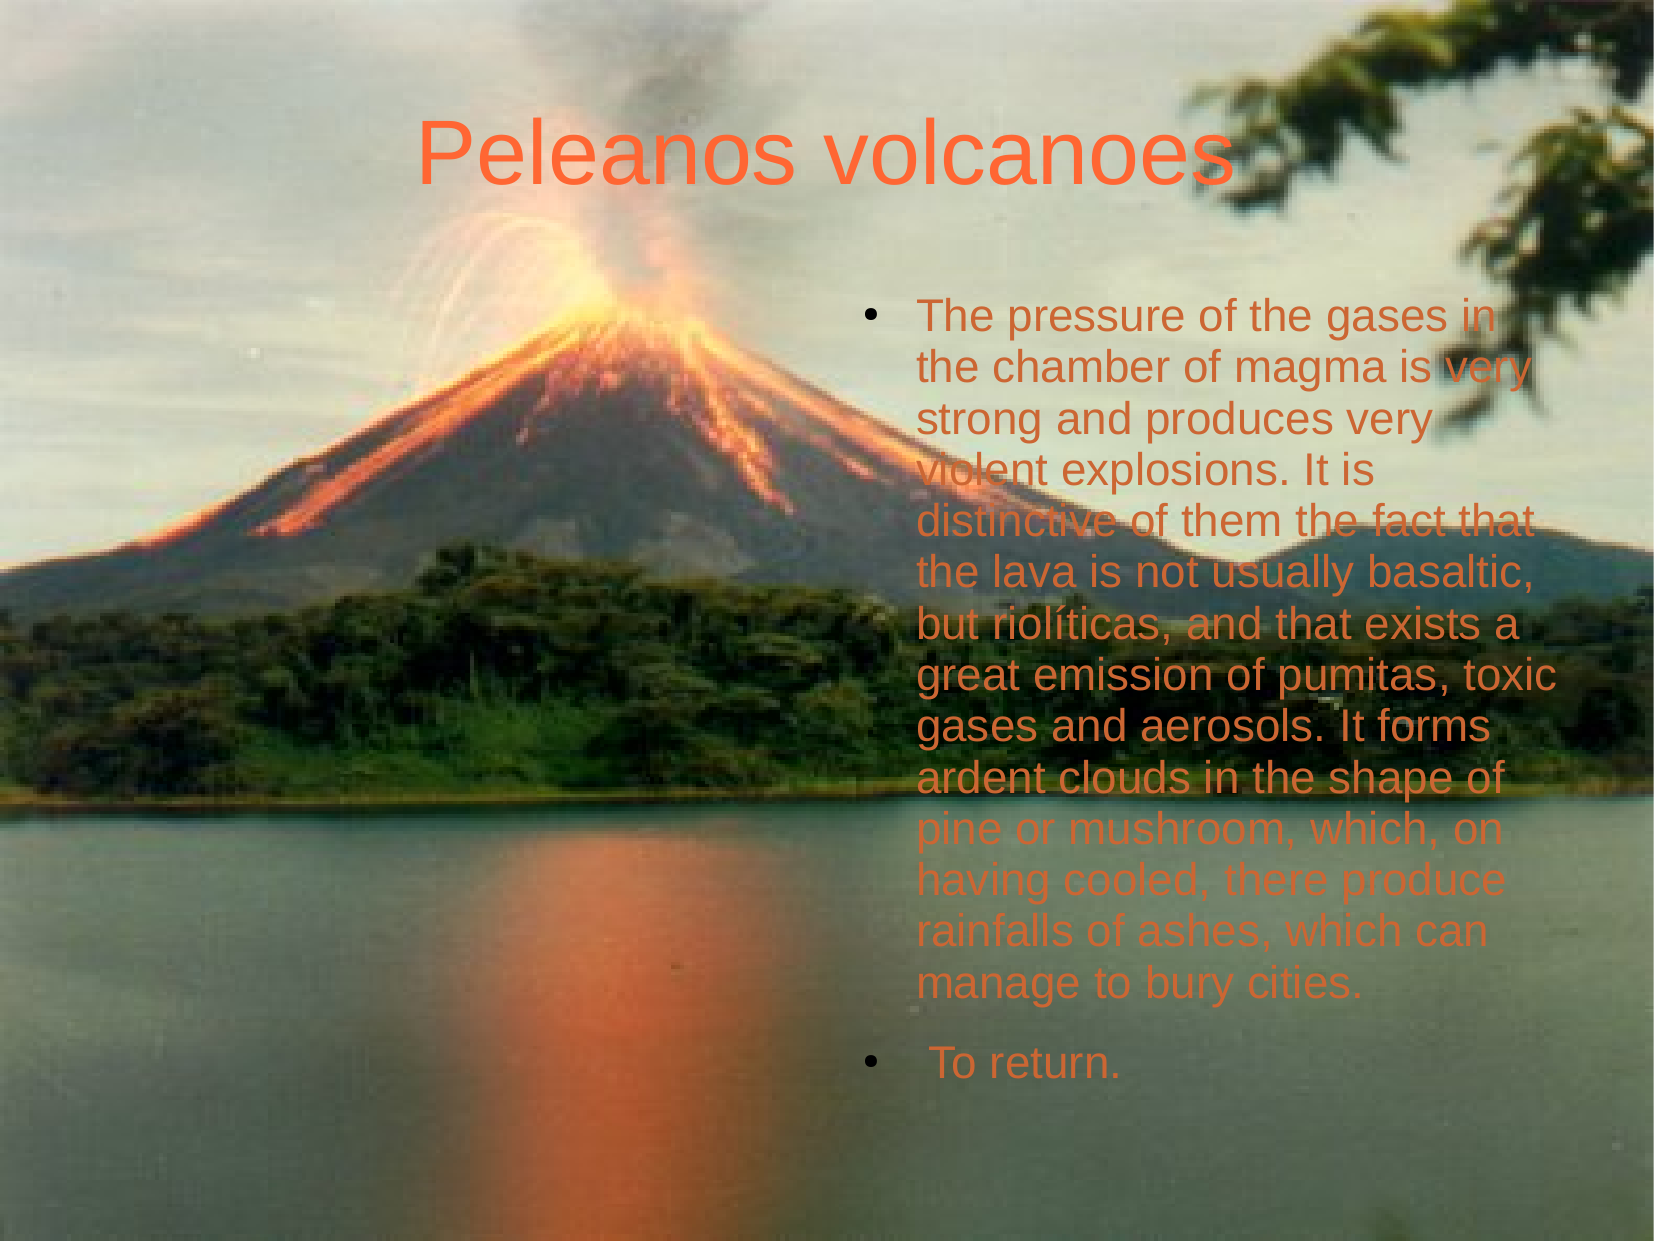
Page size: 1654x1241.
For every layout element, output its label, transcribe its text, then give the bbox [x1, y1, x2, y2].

list The pressure of the gases in the chamber of magma is very strong and produces very violent explosions. It is distinctive of them the fact that the lava is not usually basaltic, but riolíticas, and that exists a great emission of pumitas, toxic gases and aerosols. It forms ardent clouds in the shape of pine or mushroom, which, on having cooled, there produce rainfalls of ashes, which can manage to bury cities. To return. [845, 290, 1572, 1109]
picture [0, 0, 1654, 1241]
title Peleanos volcanoes [82, 49, 1571, 257]
